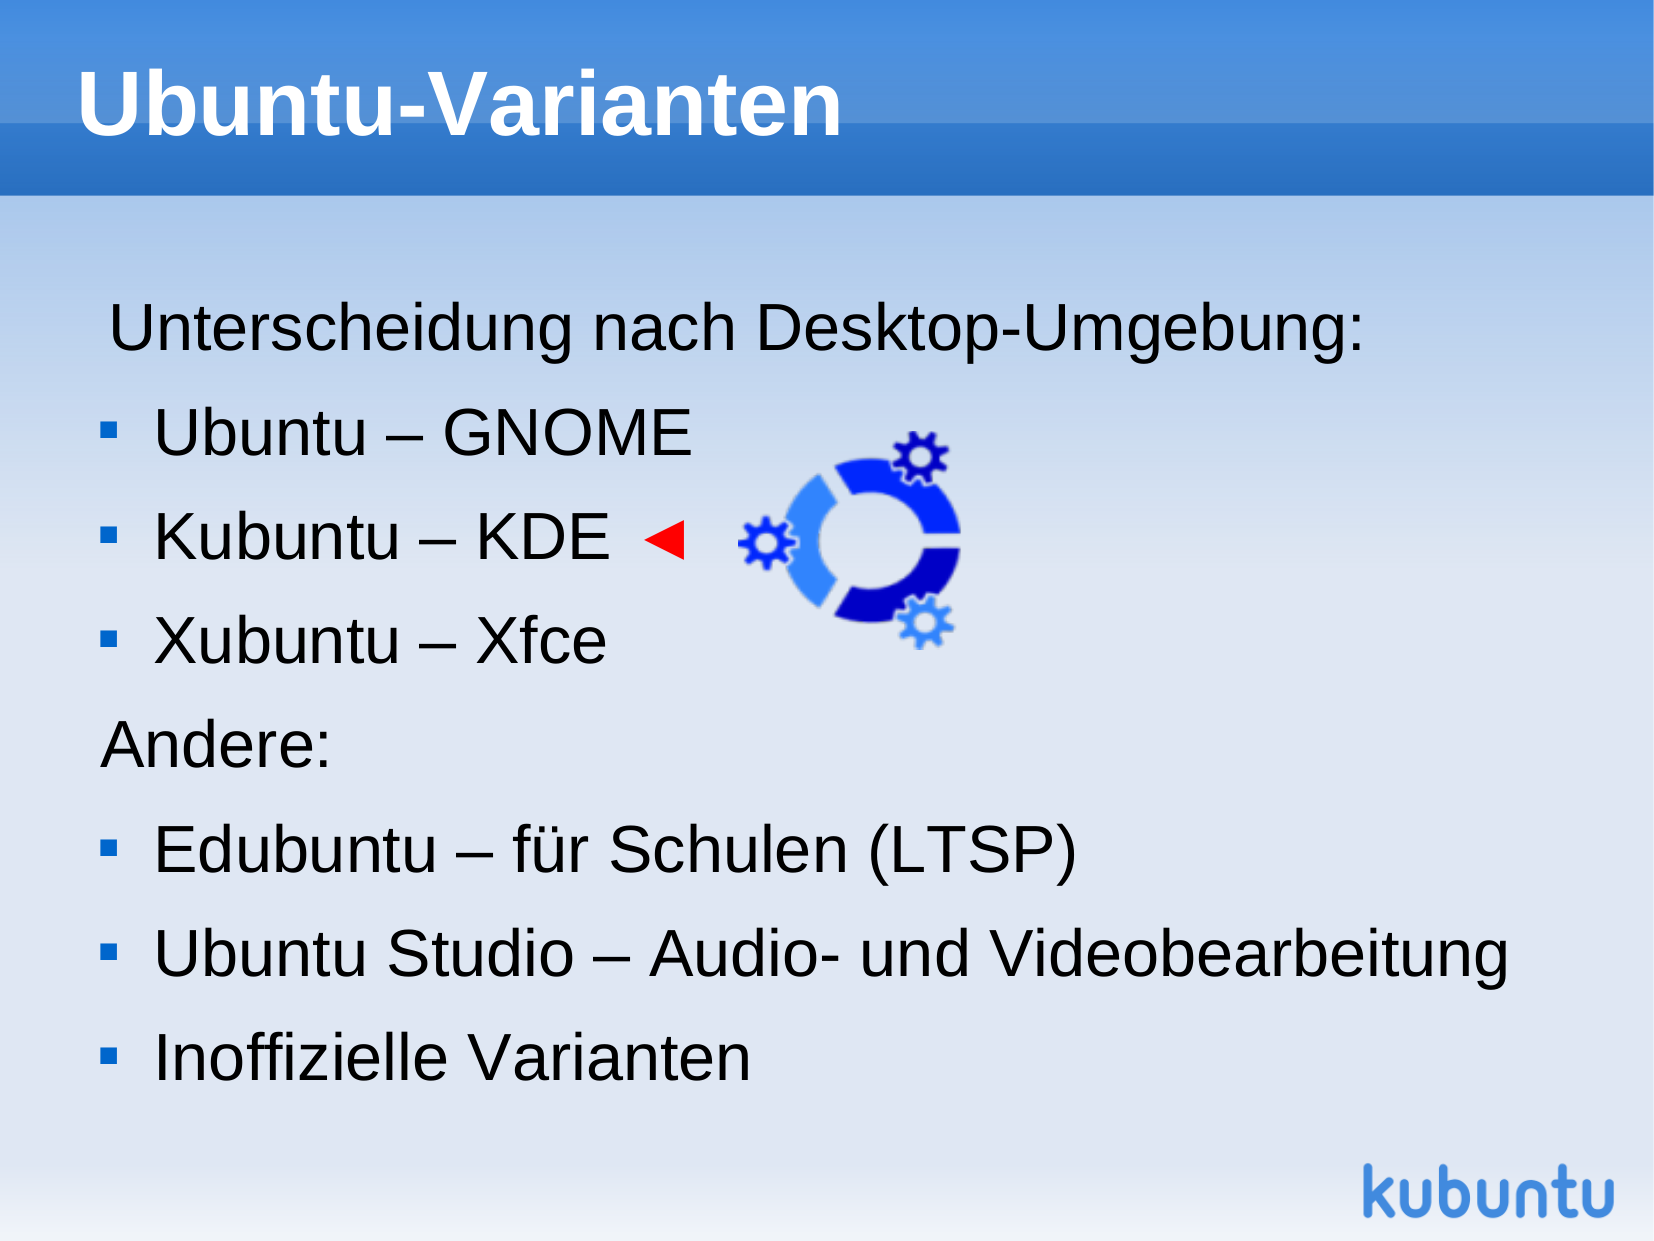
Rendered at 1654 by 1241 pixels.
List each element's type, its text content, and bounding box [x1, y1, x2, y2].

title Ubuntu-Varianten [76, 0, 1565, 208]
list Unterscheidung nach Desktop-Umgebung: Ubuntu – GNOME Kubuntu – KDE ◄ Xubuntu – Xfce Andere: Edubuntu – für Schulen (LTSP) Ubuntu Studio – Audio- und Videobearbeitung Inoffizielle Varianten [82, 290, 1571, 1096]
picture [0, 0, 1654, 1241]
